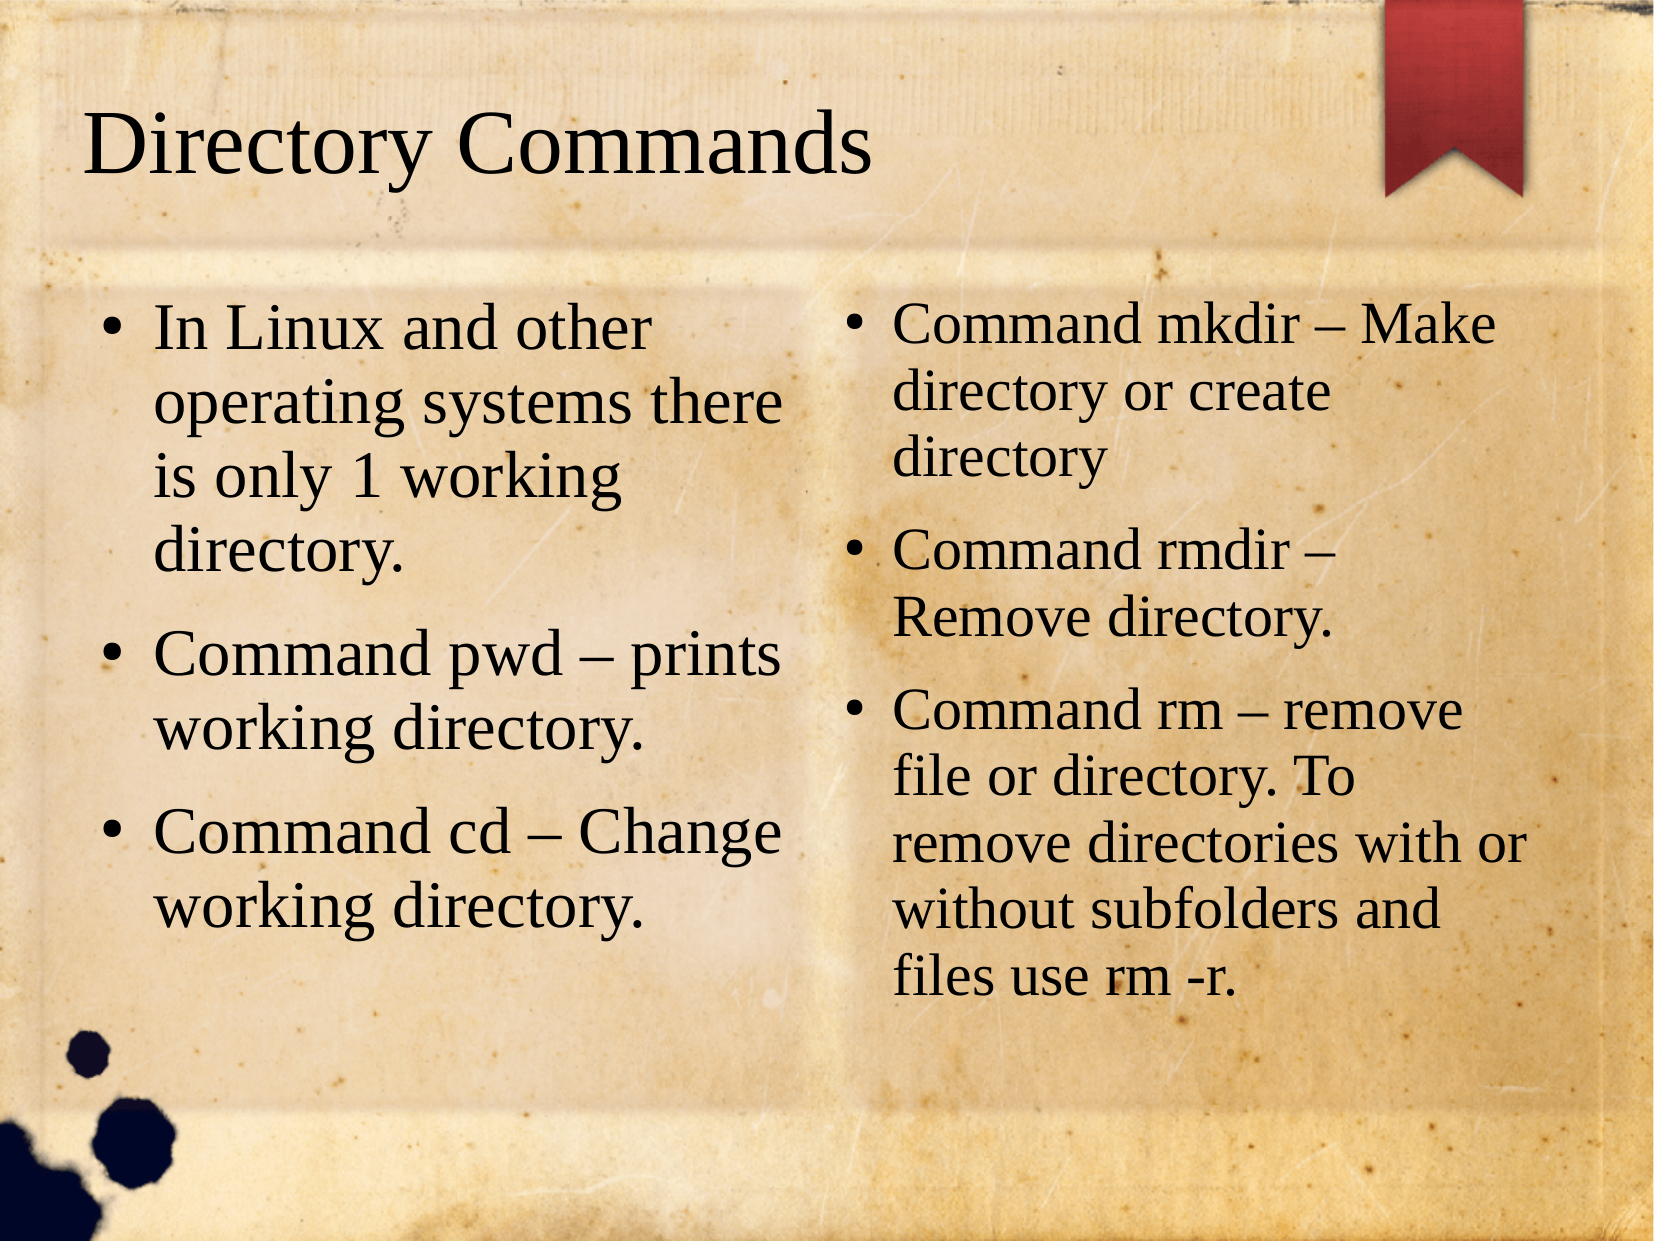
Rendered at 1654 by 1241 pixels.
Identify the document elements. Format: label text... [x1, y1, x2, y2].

list Command mkdir – Make directory or create directory Command rmdir – Remove directory. Command rm – remove file or directory. To remove directories with or without subfolders and files use rm -r. [828, 290, 1539, 1010]
list In Linux and other operating systems there is only 1 working directory. Command pwd – prints working directory. Command cd – Change working directory. [82, 290, 793, 1010]
title Directory Commands [82, 49, 1347, 237]
picture [0, 0, 1654, 1241]
